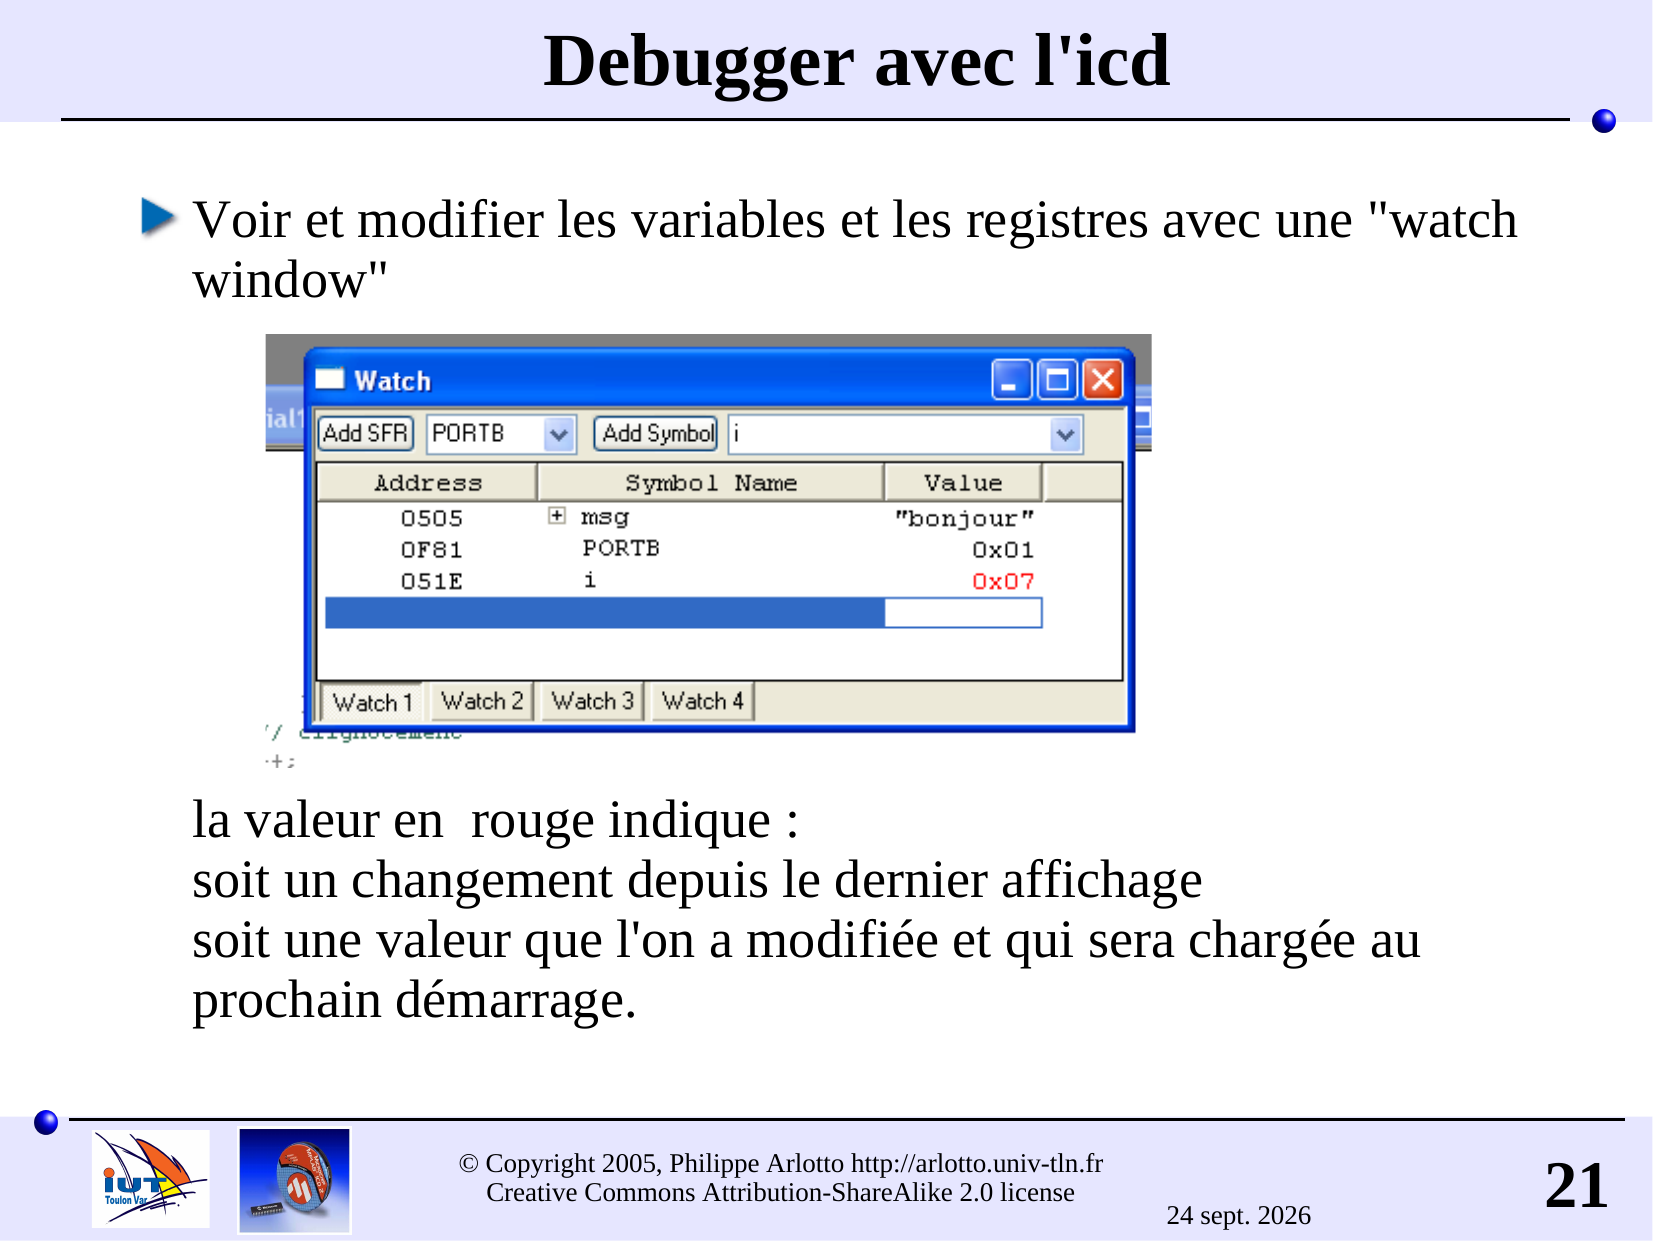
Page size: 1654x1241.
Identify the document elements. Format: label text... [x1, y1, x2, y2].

picture [237, 1126, 352, 1235]
title Debugger avec l'icd [95, 11, 1585, 110]
list Voir et modifier les variables et les registres avec une "watch window" la valeur en rouge indique : soit un changement depuis le dernier affichage soit une valeur que l'on a modifiée et qui sera chargée au prochain démarrage. [121, 188, 1534, 1106]
picture [265, 334, 1152, 768]
